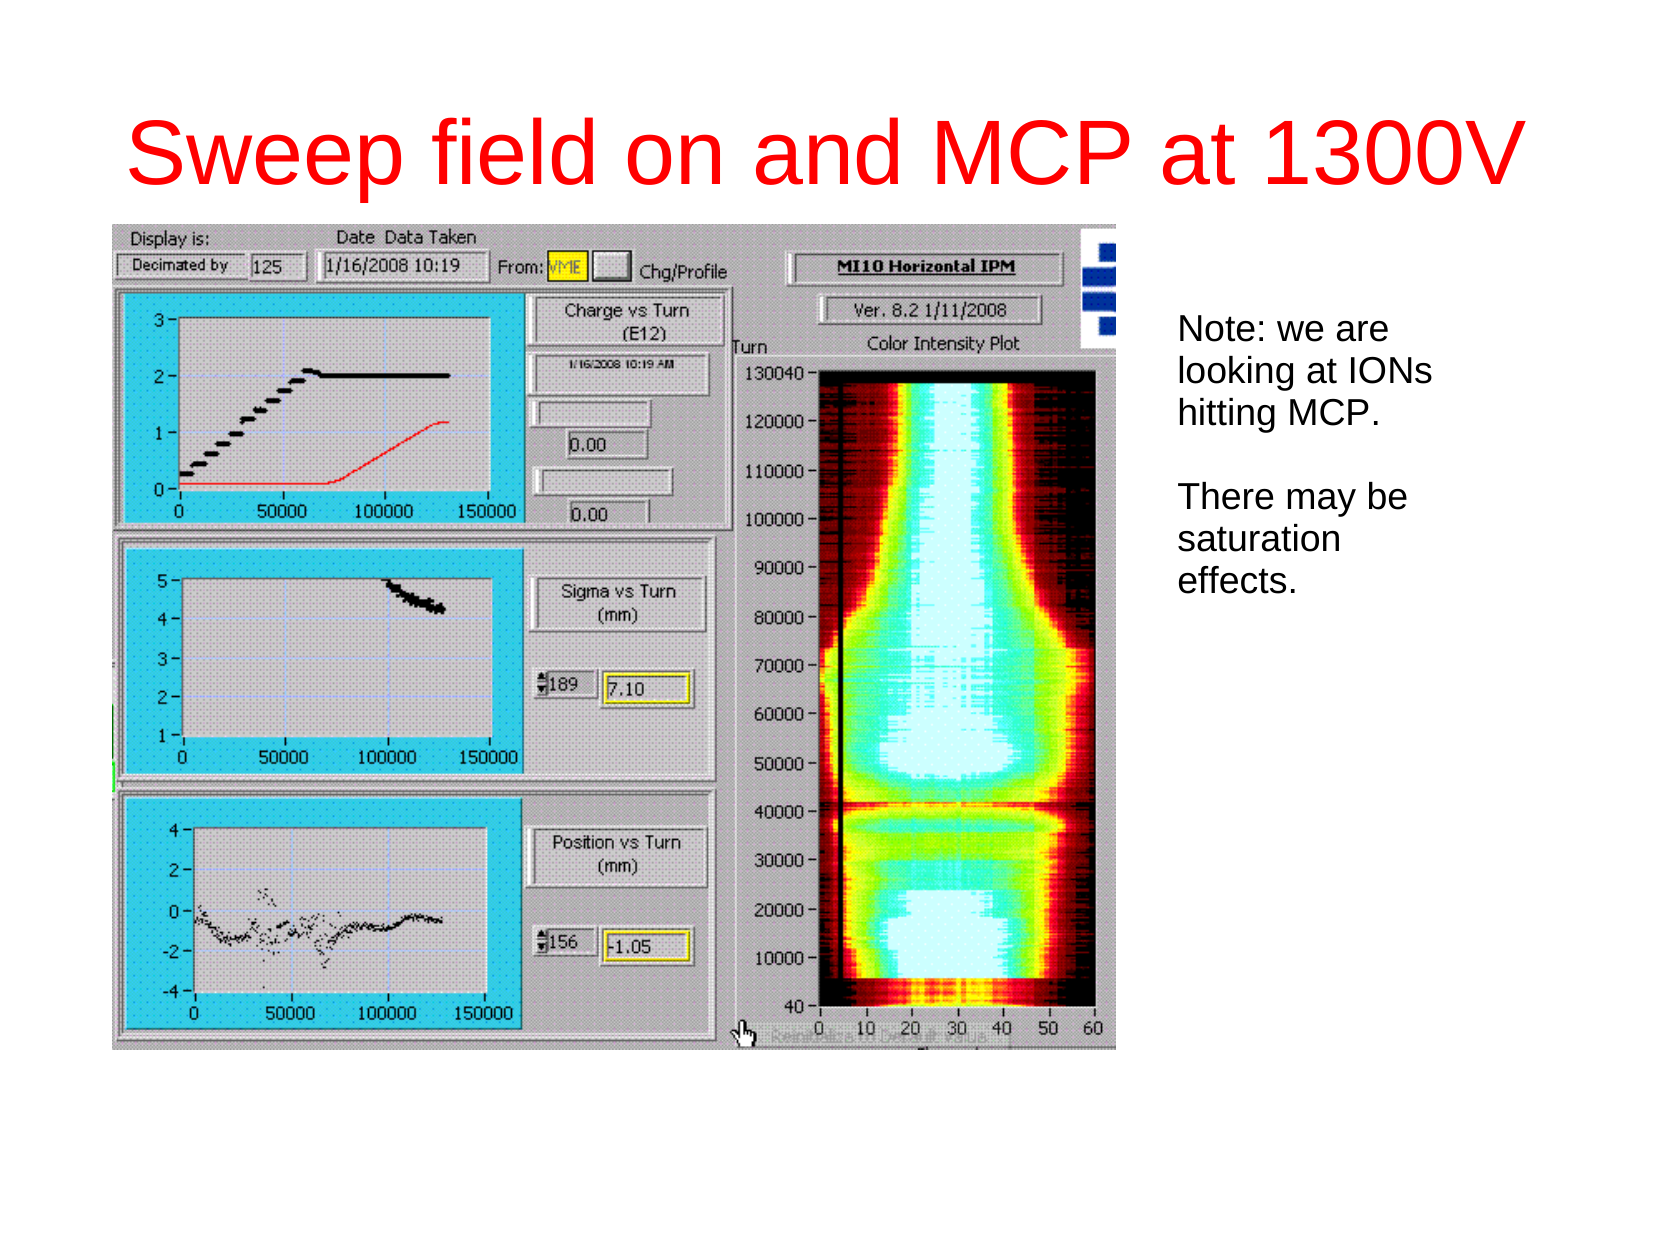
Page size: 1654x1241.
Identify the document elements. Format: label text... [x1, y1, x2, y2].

title Sweep field on and MCP at 1300V [82, 56, 1571, 250]
text_box Note: we are looking at IONs hitting MCP. There may be saturation effects. [1162, 300, 1463, 609]
picture [112, 224, 1116, 1051]
